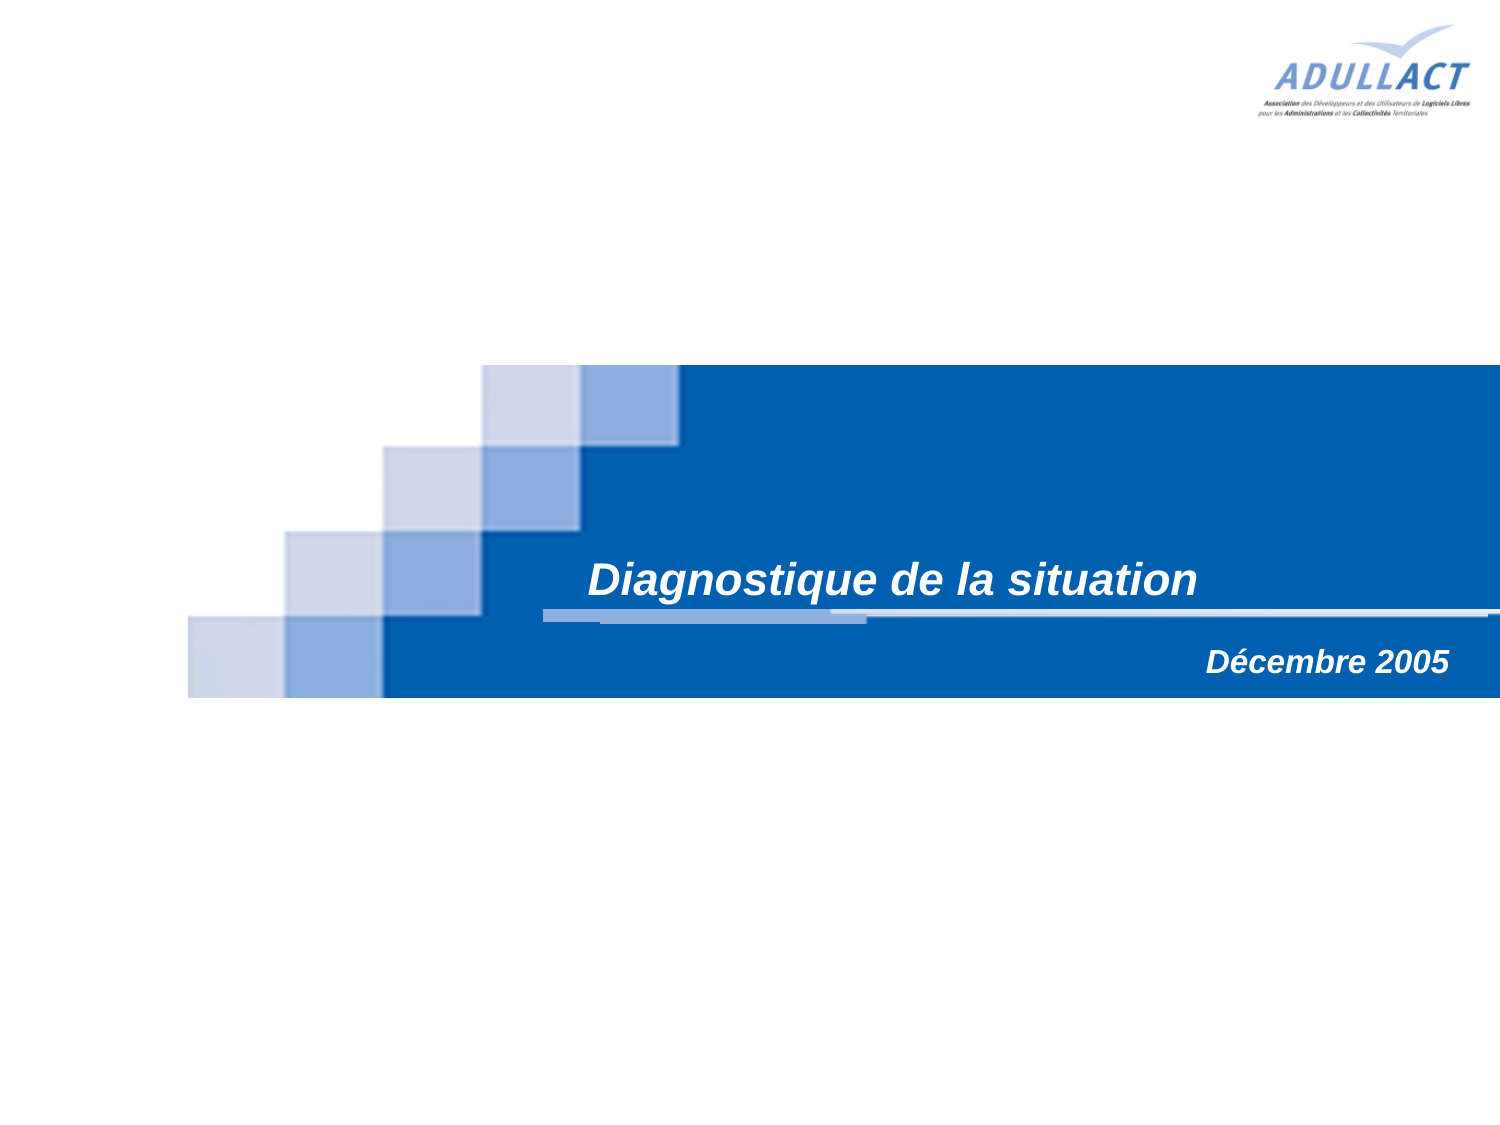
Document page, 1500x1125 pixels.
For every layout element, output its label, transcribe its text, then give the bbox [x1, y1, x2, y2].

text_box Décembre 2005 [892, 633, 1465, 689]
text_box Diagnostique de la situation [572, 491, 1500, 609]
picture [543, 609, 1500, 624]
picture [1253, 22, 1478, 120]
